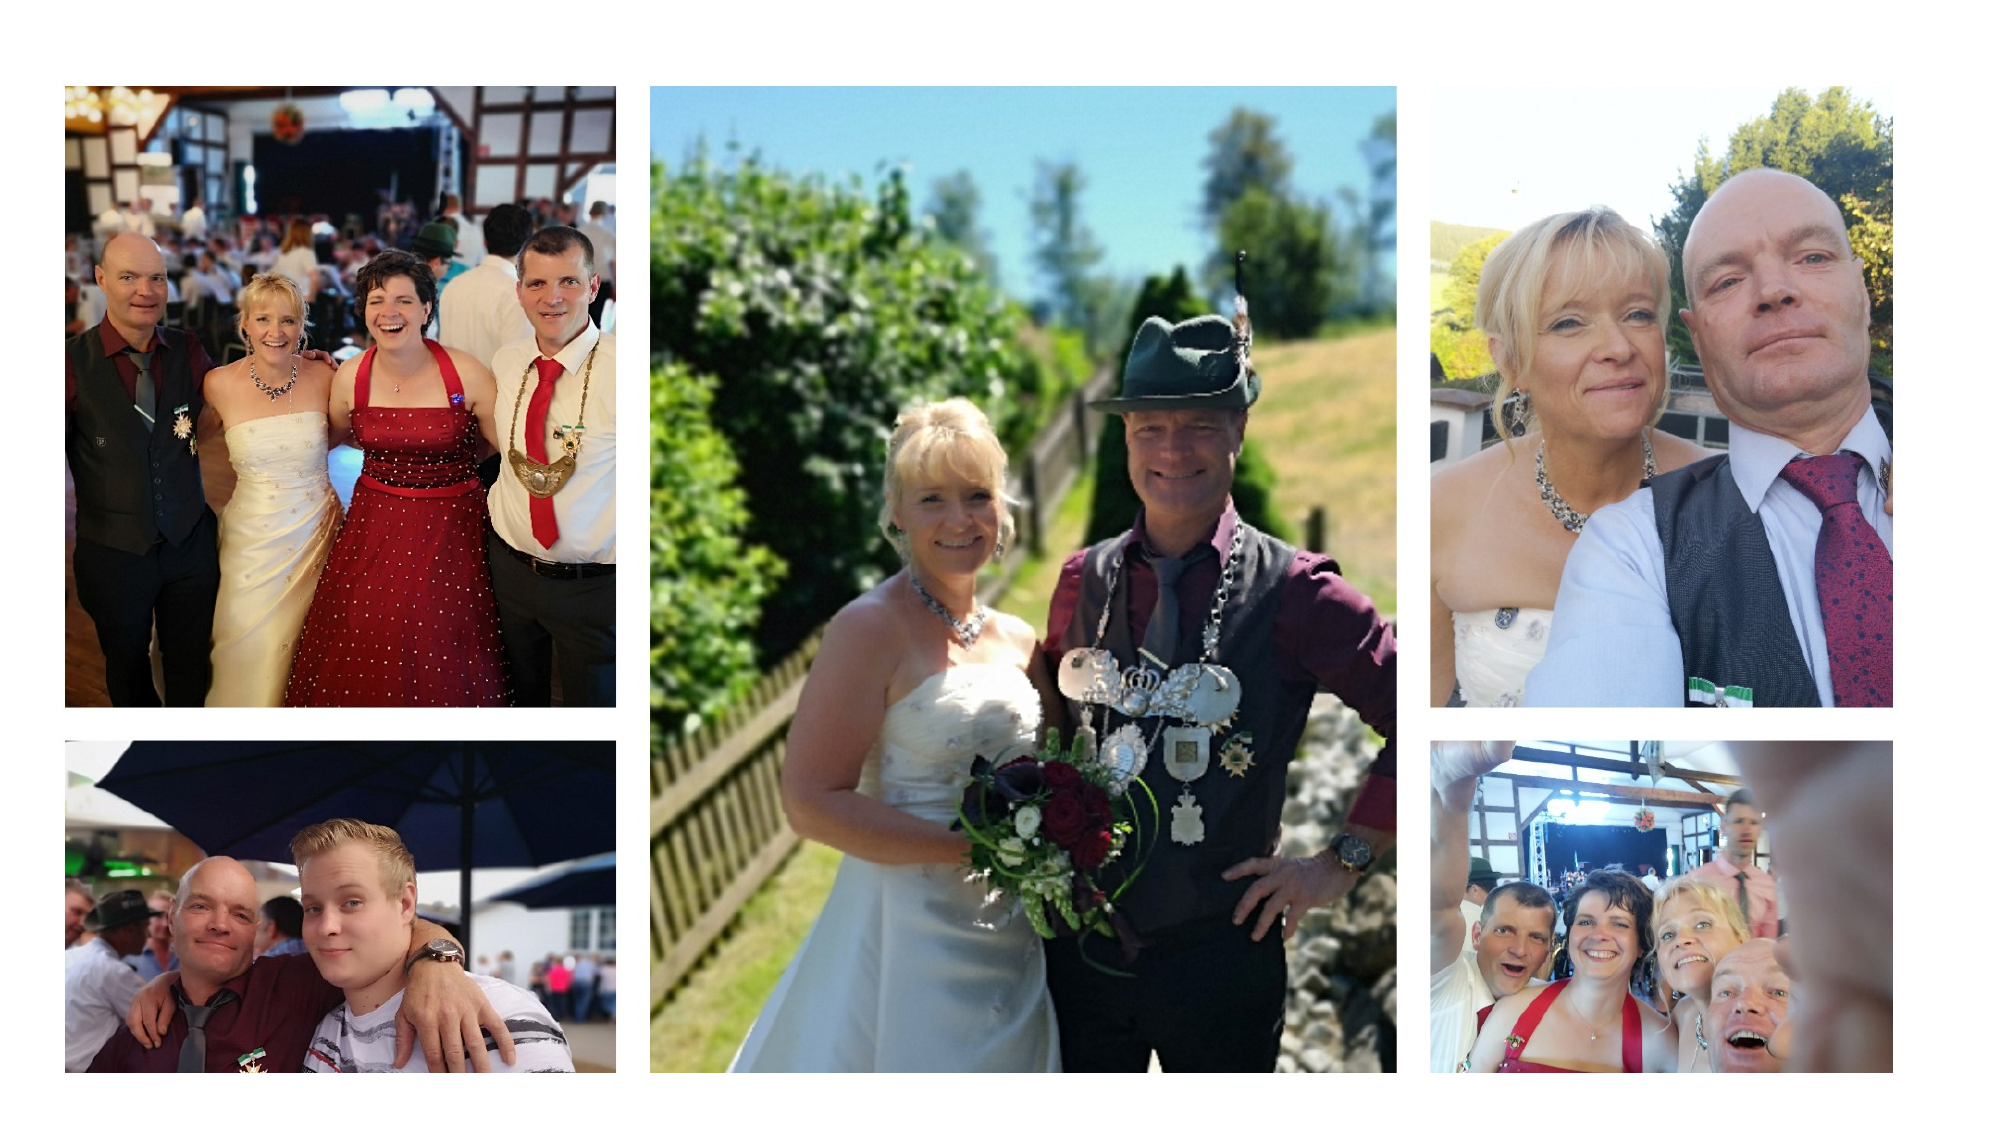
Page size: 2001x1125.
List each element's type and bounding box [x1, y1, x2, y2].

picture [31, 52, 1926, 1073]
